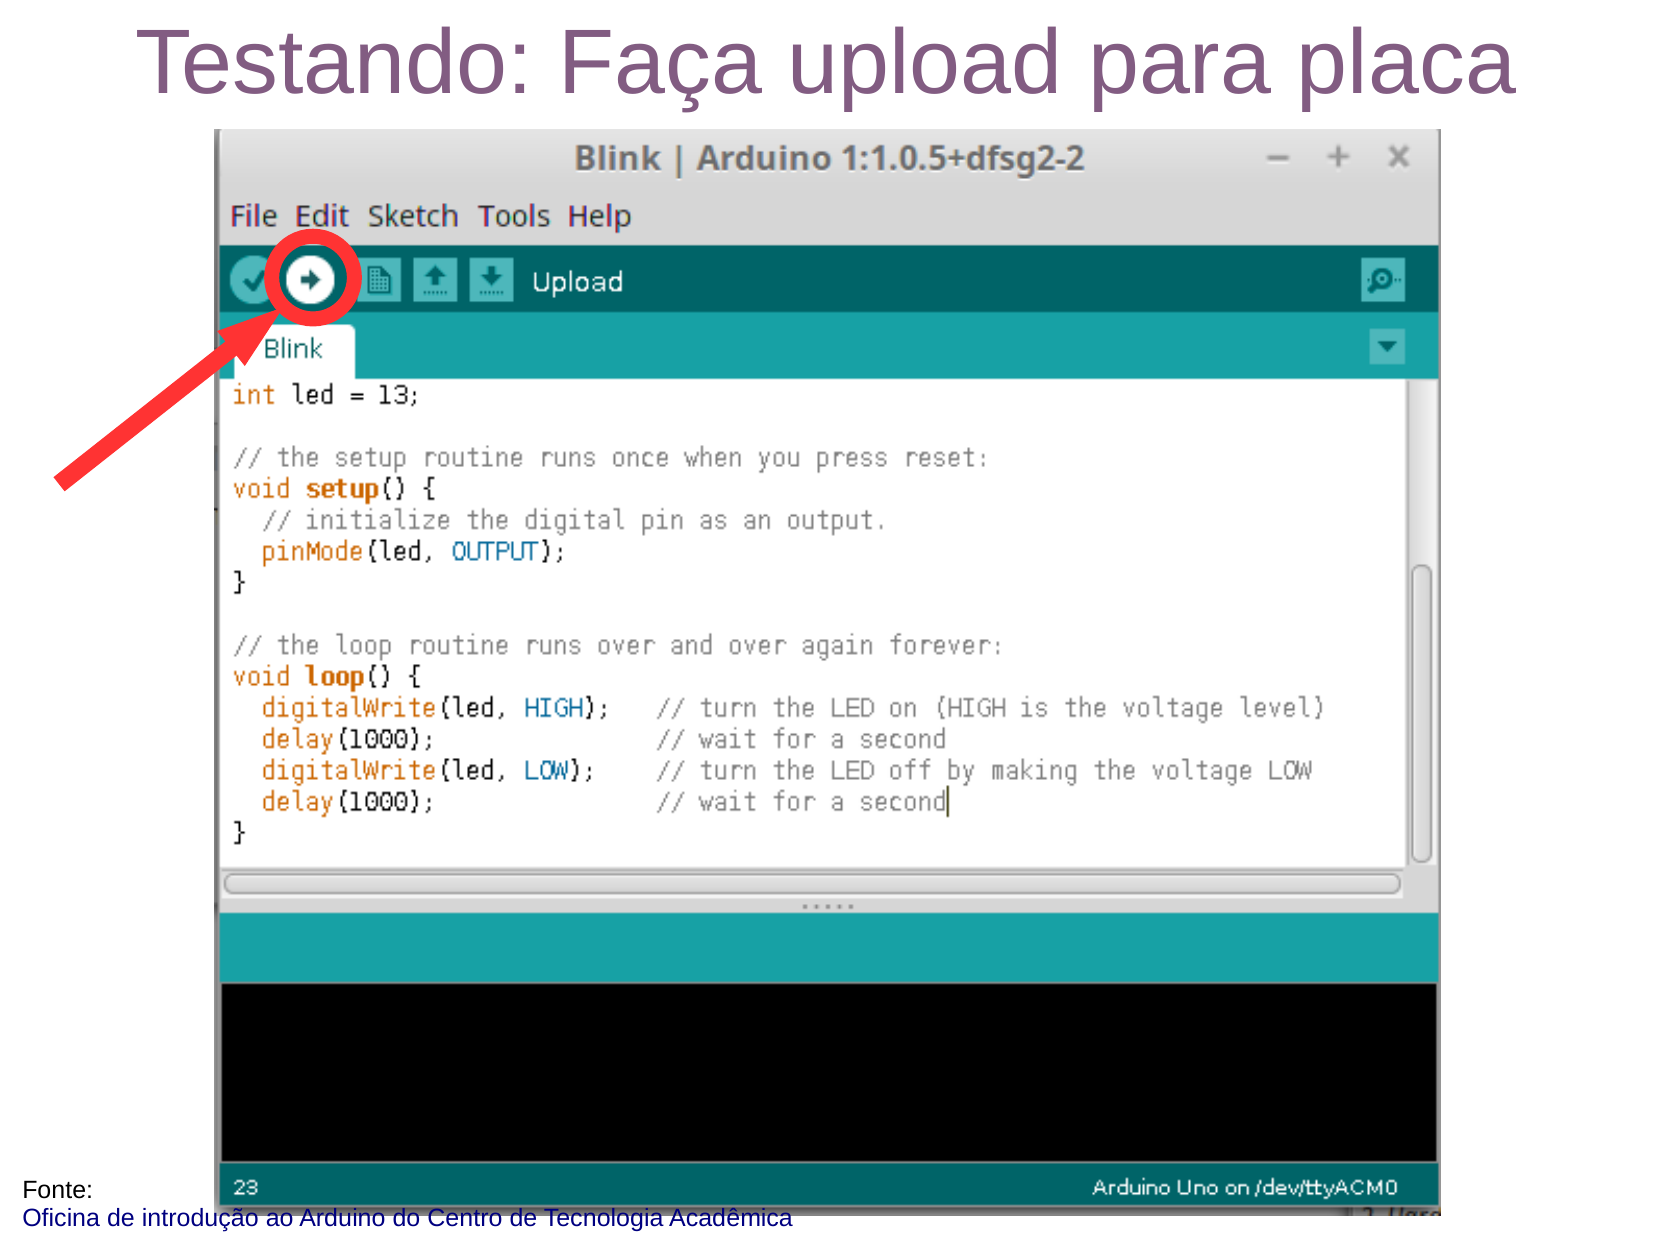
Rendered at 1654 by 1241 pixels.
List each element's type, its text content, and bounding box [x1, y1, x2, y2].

text_box Fonte: Oficina de introdução ao Arduino do Centro de Tecnologia Acadêmica [7, 1168, 1484, 1240]
title Testando: Faça upload para placa [35, 0, 1619, 166]
picture [214, 129, 1441, 1168]
picture [280, 244, 346, 311]
